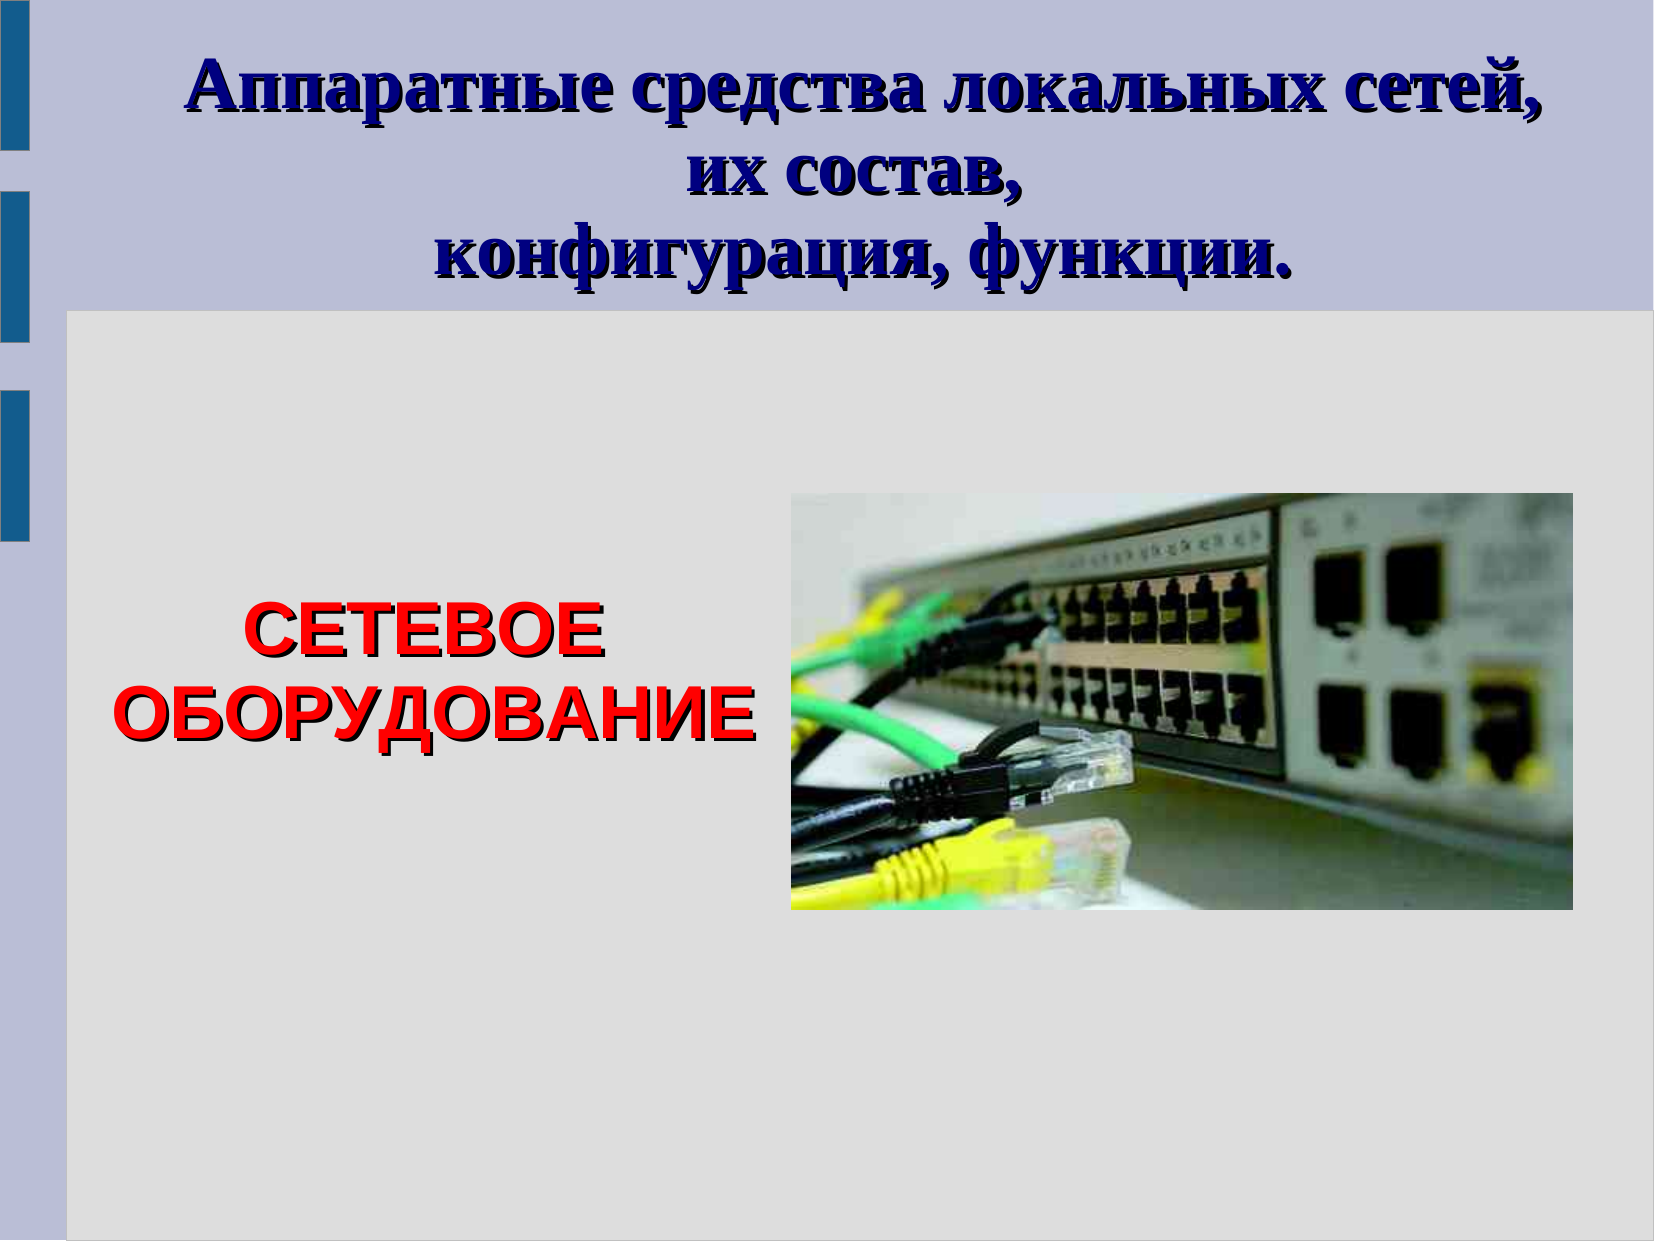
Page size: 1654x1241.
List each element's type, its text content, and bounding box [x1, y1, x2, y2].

subtitle Аппаратные средства локальных сетей, их состав, конфигурация, функции. [156, 2, 1570, 331]
picture [791, 493, 1573, 910]
title СЕТЕВОЕ ОБОРУДОВАНИЕ [11, 448, 858, 893]
